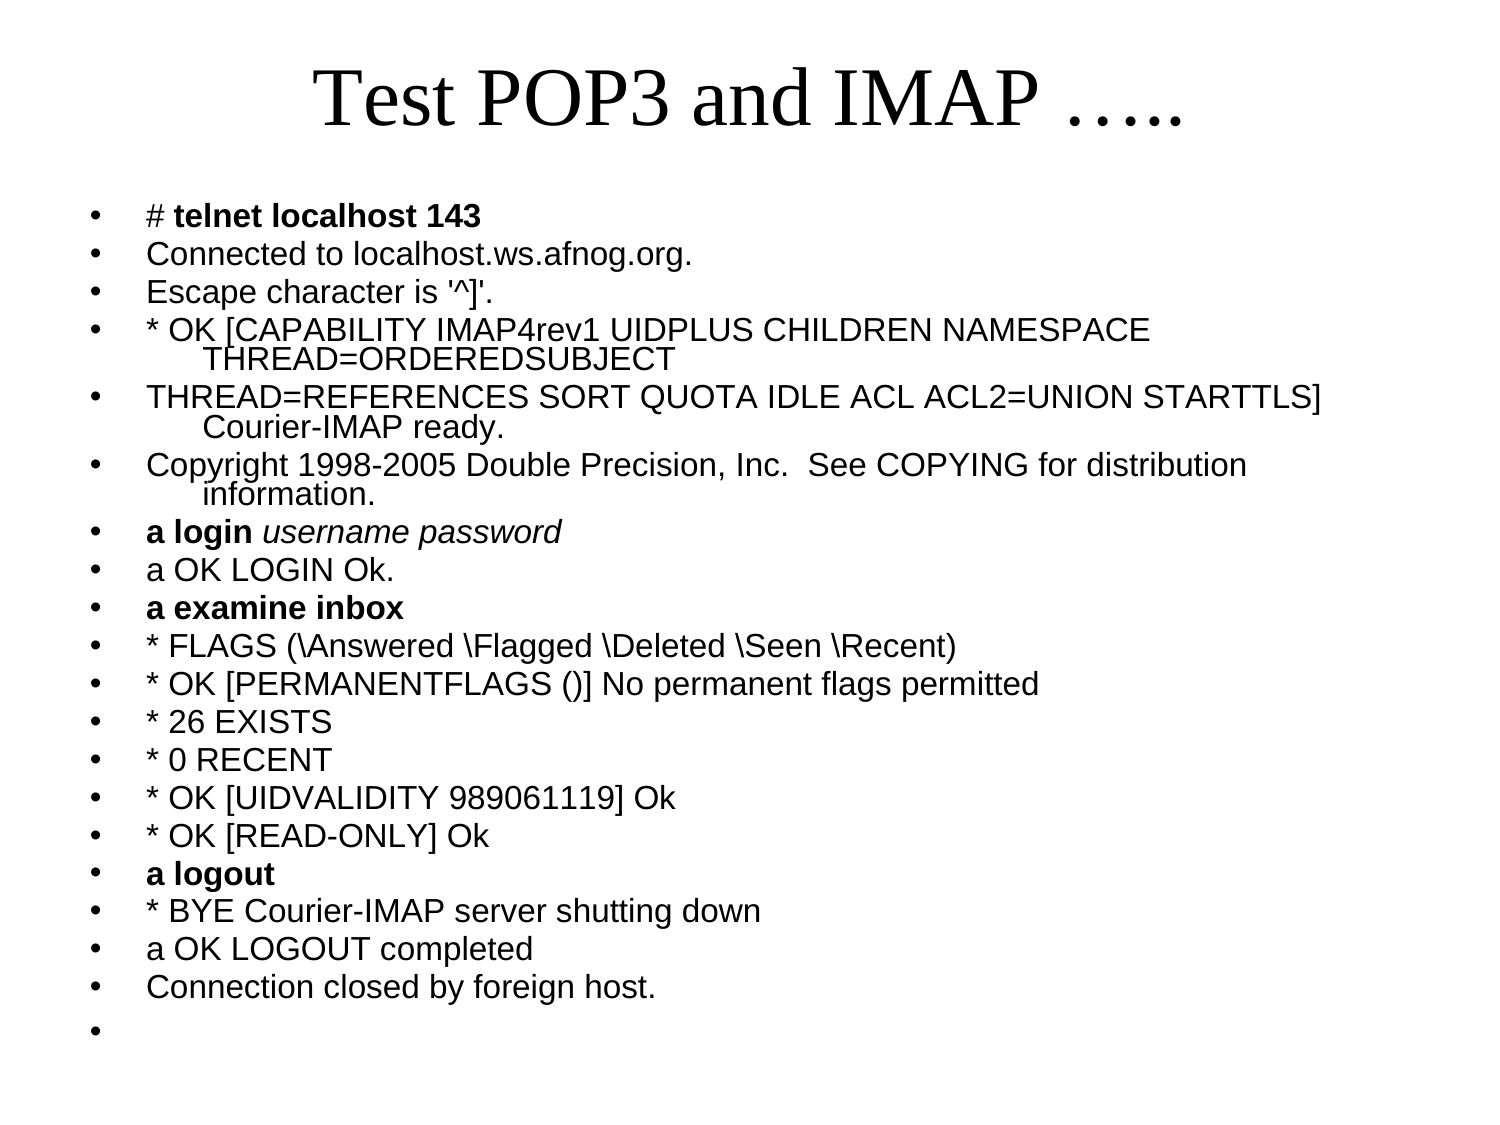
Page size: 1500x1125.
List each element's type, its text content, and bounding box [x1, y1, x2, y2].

title Test POP3 and IMAP ….. [75, 39, 1426, 155]
list # telnet localhost 143 Connected to localhost.ws.afnog.org. Escape character is '^]'. * OK [CAPABILITY IMAP4rev1 UIDPLUS CHILDREN NAMESPACE THREAD=ORDEREDSUBJECT THREAD=REFERENCES SORT QUOTA IDLE ACL ACL2=UNION STARTTLS] Courier-IMAP ready. Copyright 1998-2005 Double Precision, Inc. See COPYING for distribution information. a login username password a OK LOGIN Ok. a examine inbox * FLAGS (\Answered \Flagged \Deleted \Seen \Recent) * OK [PERMANENTFLAGS ()] No permanent flags permitted * 26 EXISTS * 0 RECENT * OK [UIDVALIDITY 989061119] Ok * OK [READ-ONLY] Ok a logout * BYE Courier-IMAP server shutting down a OK LOGOUT completed Connection closed by foreign host. [75, 196, 1426, 1071]
